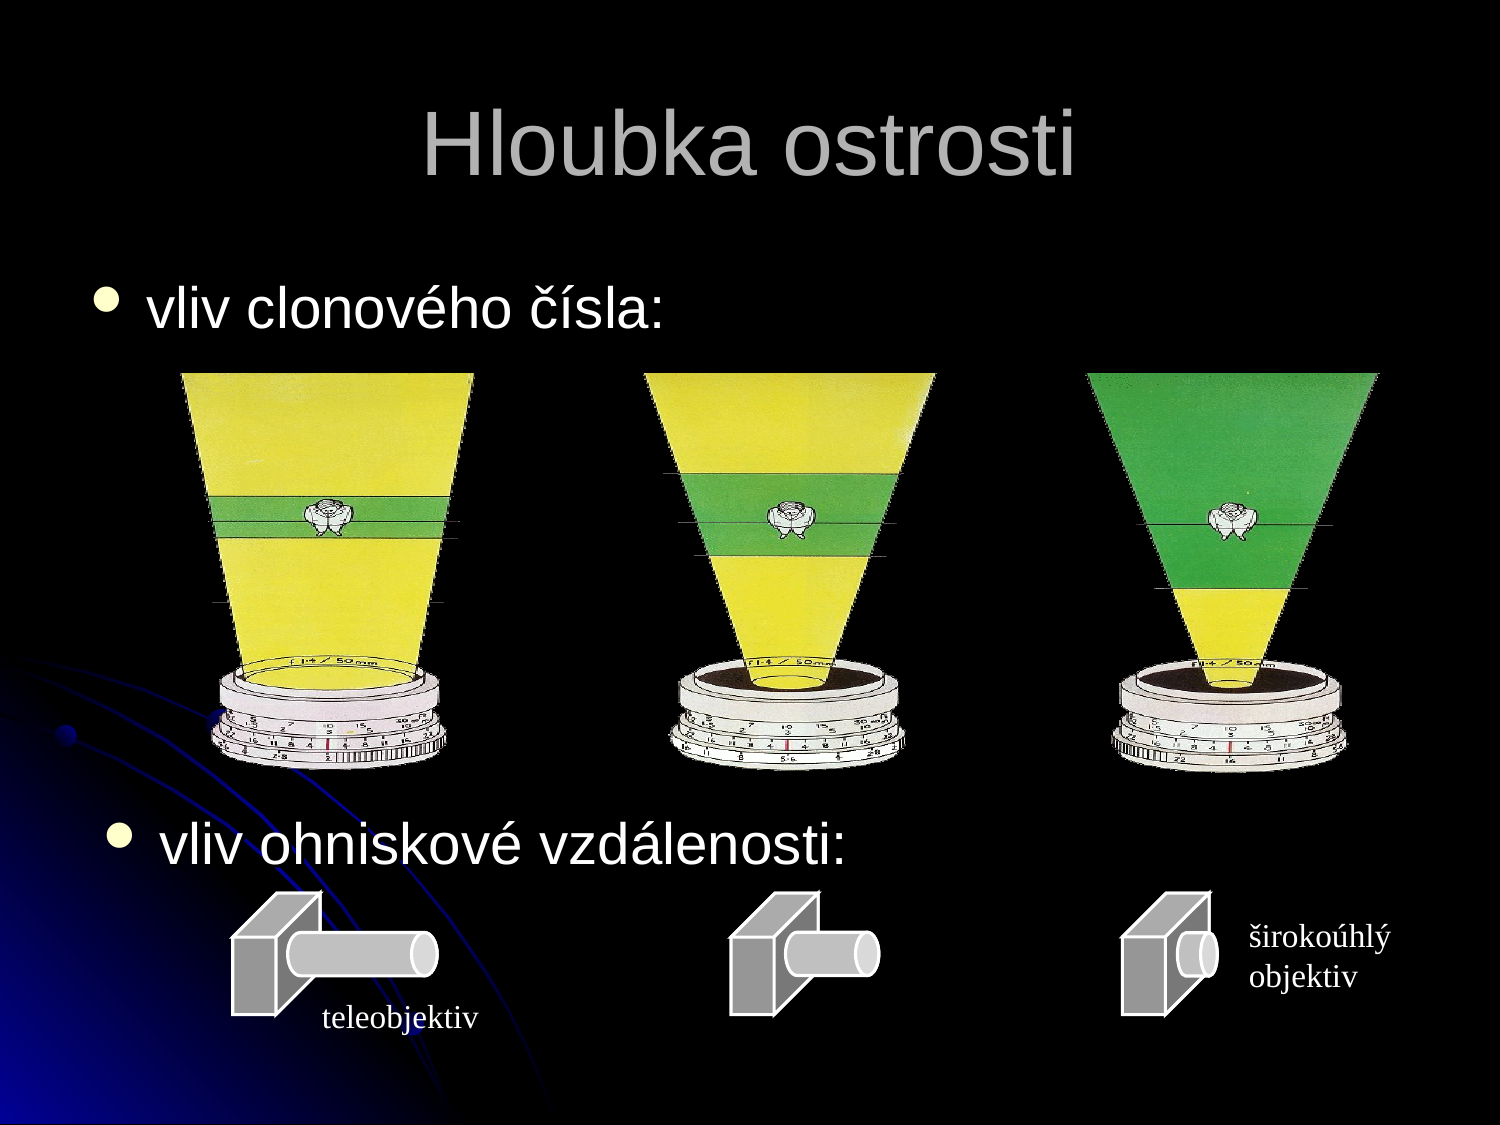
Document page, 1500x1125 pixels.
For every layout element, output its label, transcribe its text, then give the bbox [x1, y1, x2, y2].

text_box [135, 373, 1414, 782]
text_box [1122, 893, 1210, 1015]
text_box širokoúhlý objektiv [1234, 906, 1424, 1002]
title Hloubka ostrosti [75, 45, 1426, 233]
text_box teleobjektiv [307, 987, 509, 1043]
list vliv clonového čísla: [74, 262, 1376, 351]
text_box [730, 893, 864, 1015]
text_box vliv ohniskové vzdálenosti: [88, 798, 1390, 887]
text_box [232, 893, 421, 1015]
